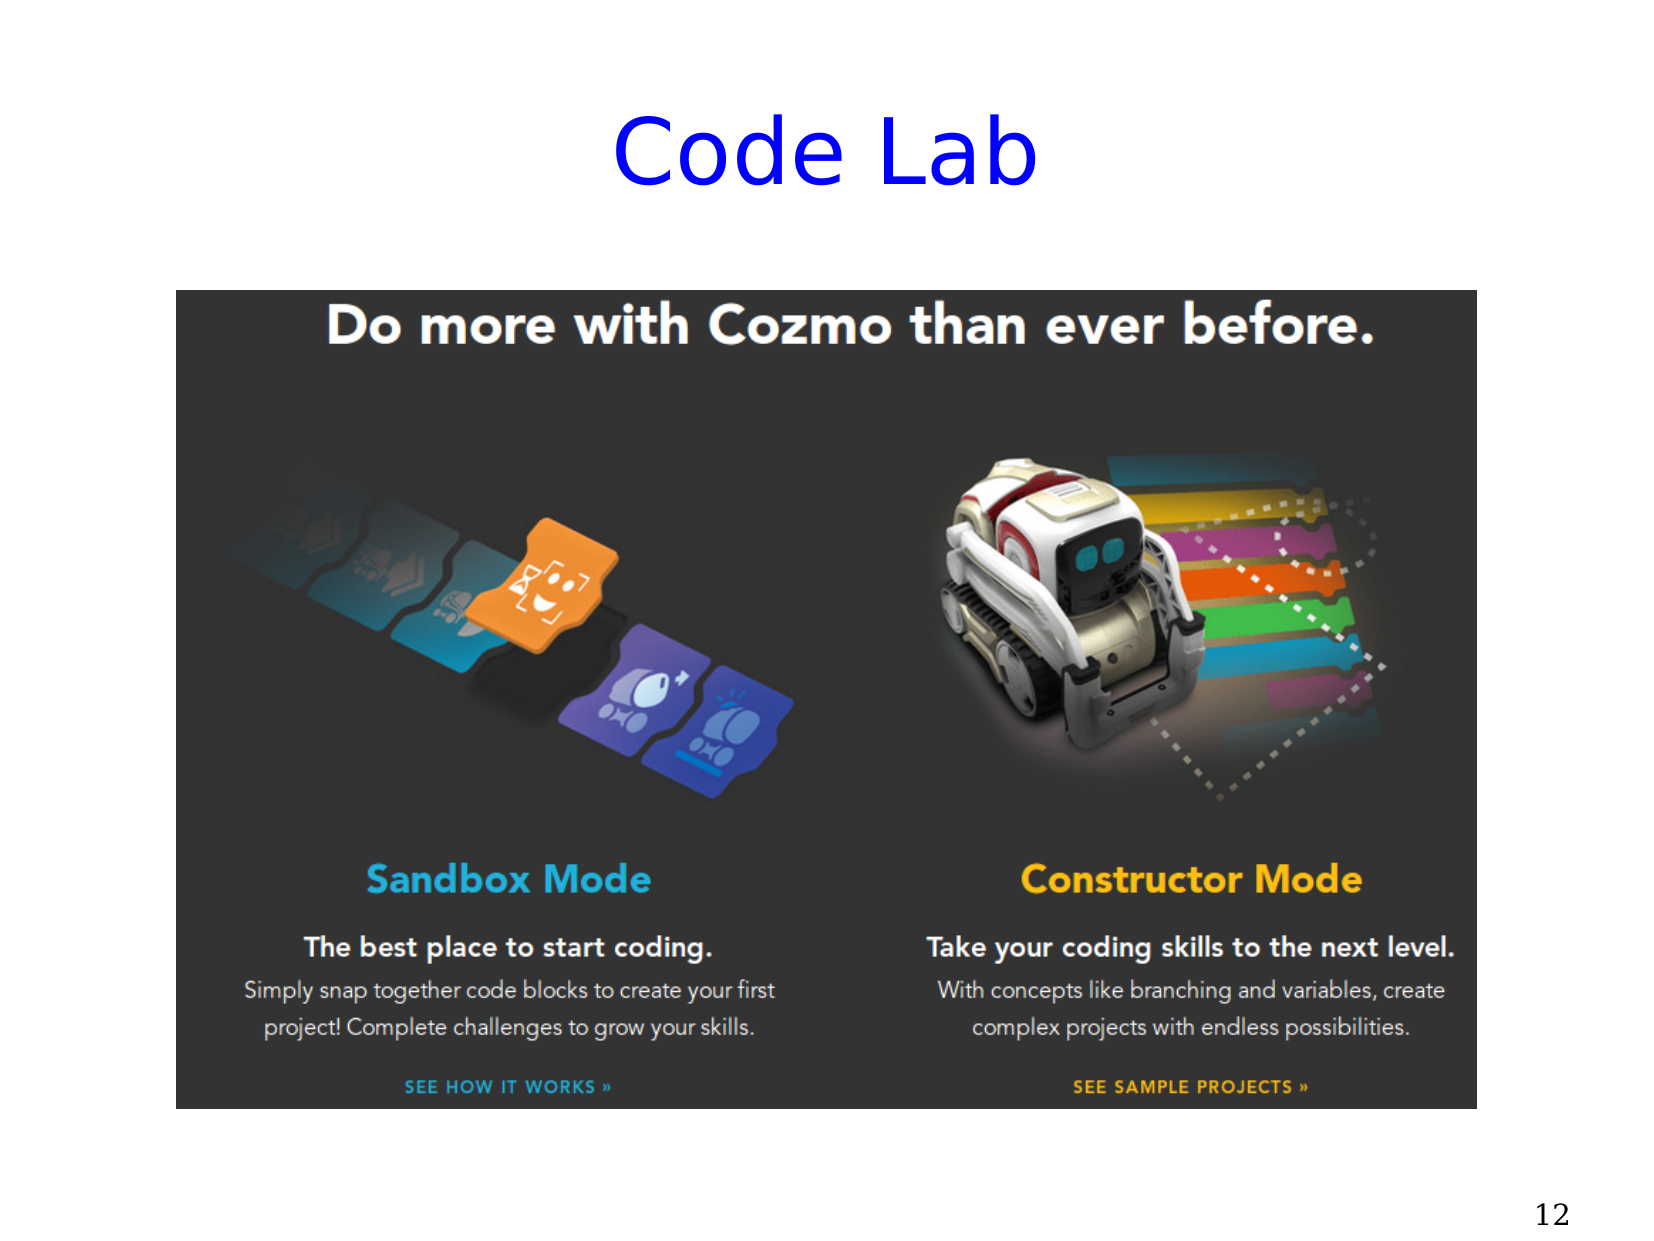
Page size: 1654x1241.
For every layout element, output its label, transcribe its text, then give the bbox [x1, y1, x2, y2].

picture [176, 290, 1477, 1109]
title Code Lab [82, 49, 1571, 257]
